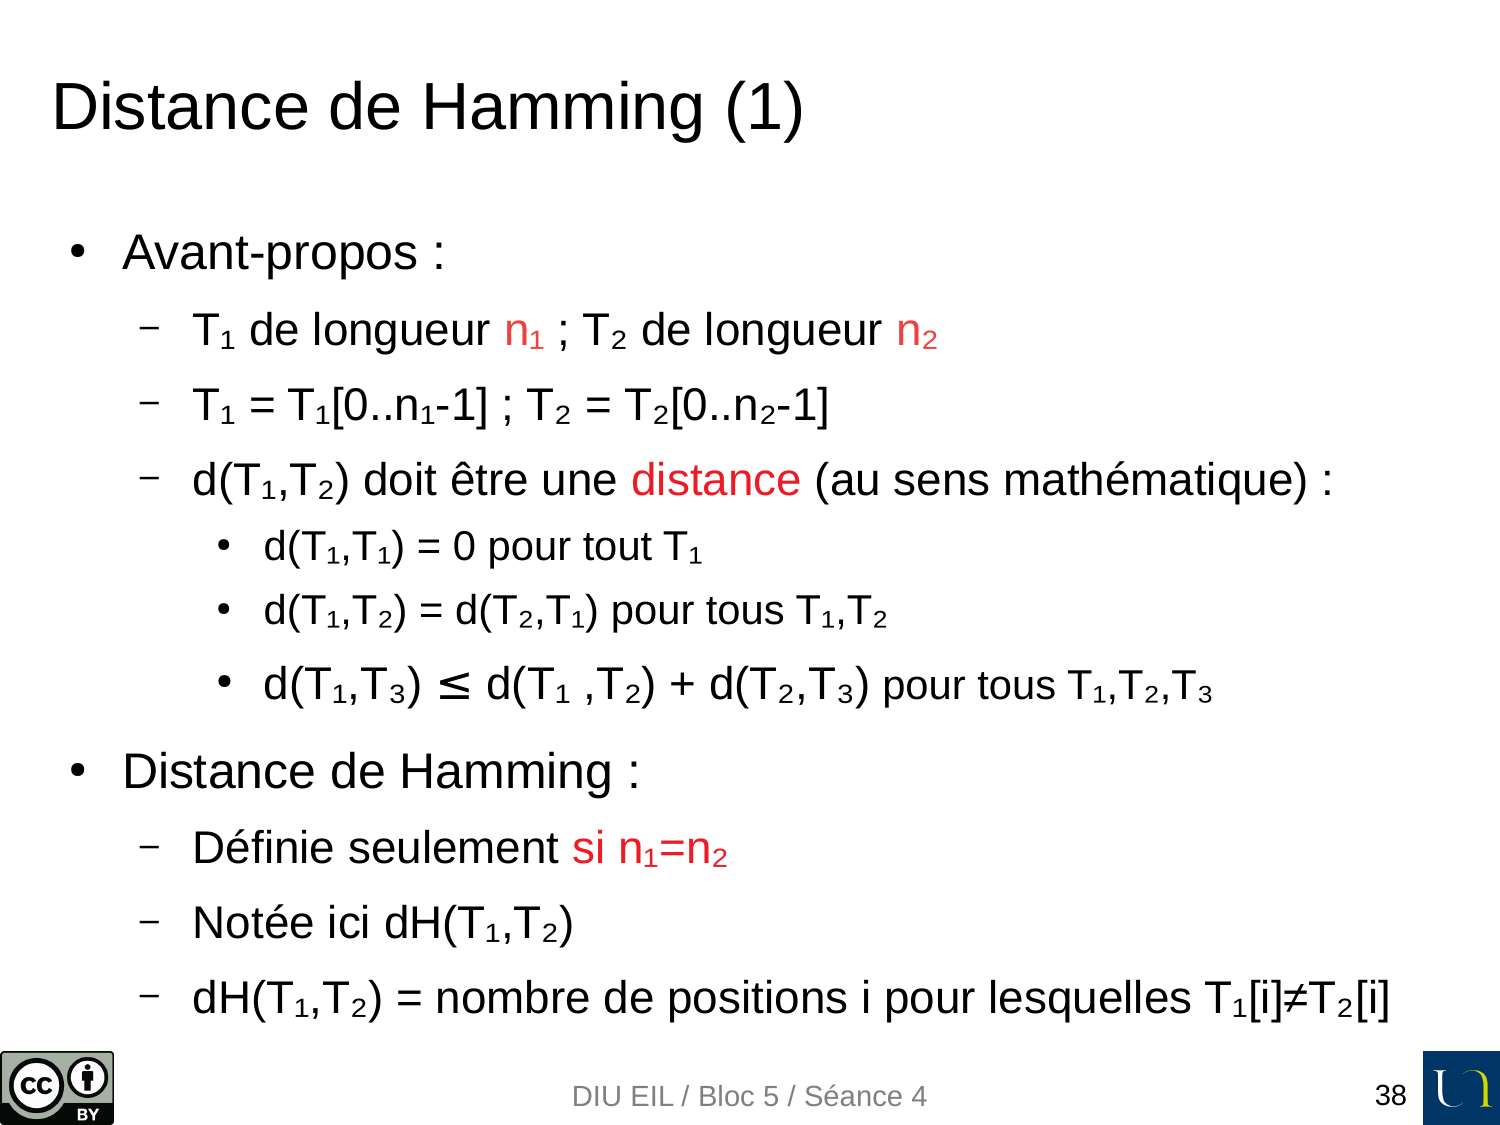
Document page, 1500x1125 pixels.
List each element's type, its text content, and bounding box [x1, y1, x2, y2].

picture [0, 1051, 114, 1125]
title Distance de Hamming (1) [51, 44, 1449, 170]
list Avant-propos : T₁ de longueur n₁ ; T₂ de longueur n₂ T₁ = T₁[0..n₁-1] ; T₂ = T₂[0..n₂-1] d(T₁,T₂) doit être une distance (au sens mathématique) : d(T₁,T₁) = 0 pour tout T₁ d(T₁,T₂) = d(T₂,T₁) pour tous T₁,T₂ d(T₁,T₃) ≤ d(T₁ ,T₂) + d(T₂,T₃) pour tous T₁,T₂,T₃ Distance de Hamming : Définie seulement si n₁=n₂ Notée ici dH(T₁,T₂) dH(T₁,T₂) = nombre de positions i pour lesquelles T₁[i]≠T₂[i] [51, 224, 1449, 1052]
picture [1417, 1051, 1500, 1125]
